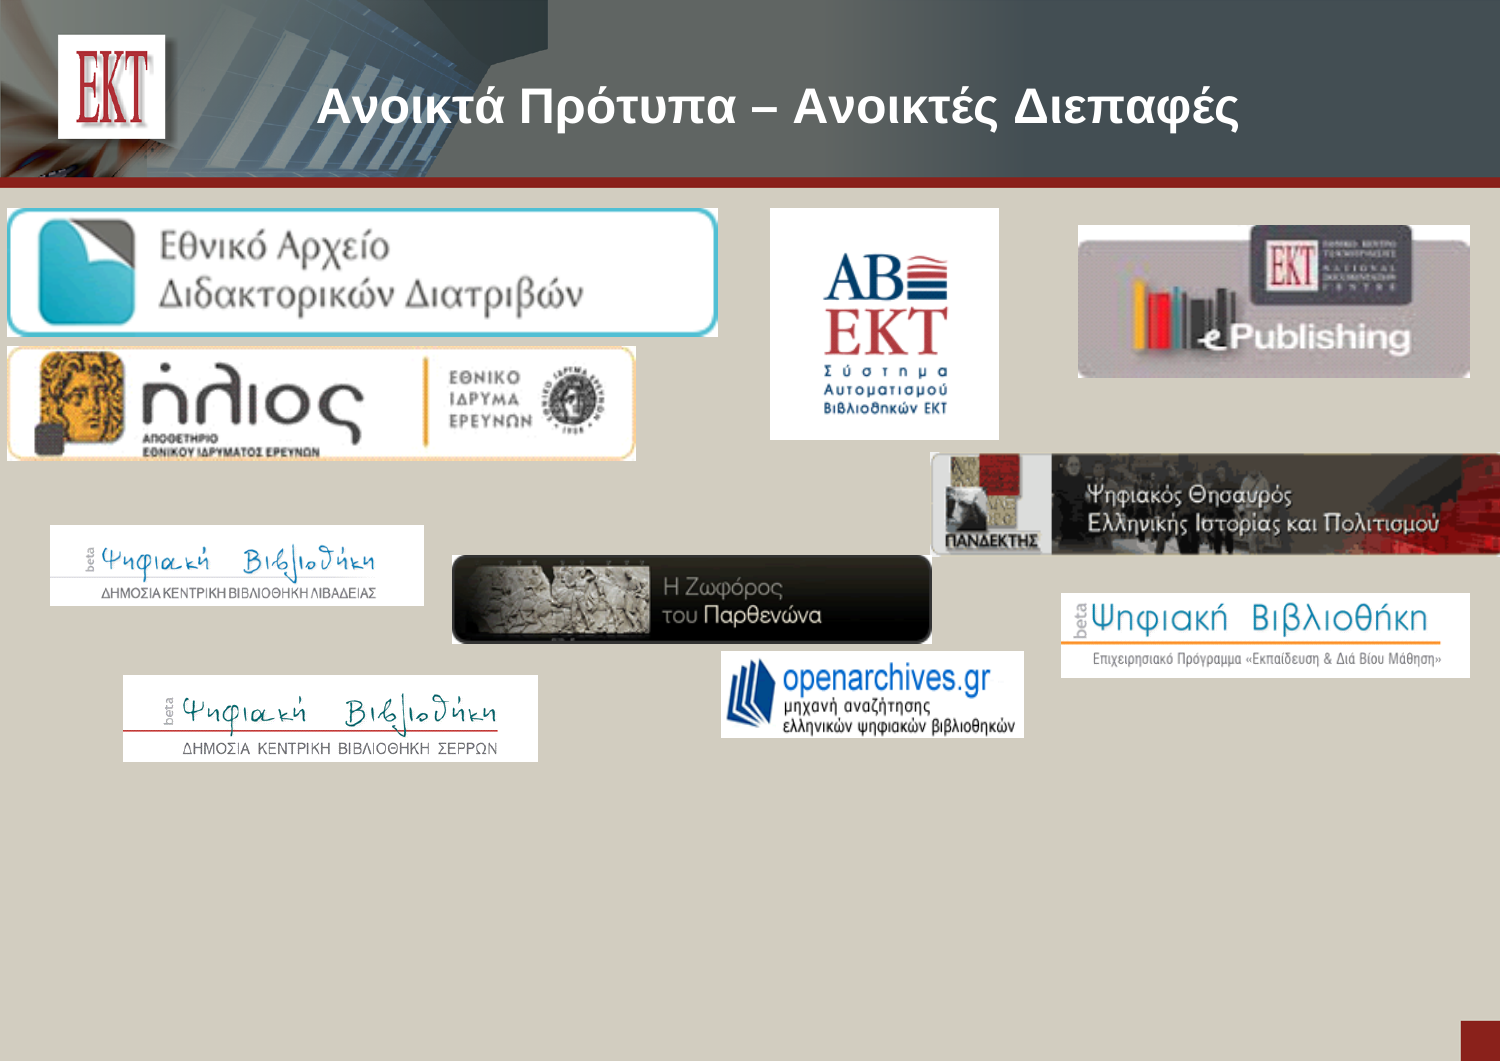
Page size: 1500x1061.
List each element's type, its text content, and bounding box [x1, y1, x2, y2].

picture [0, 0, 1500, 1061]
title Ανοικτά Πρότυπα – Ανοικτές Διεπαφές [301, 42, 1426, 165]
